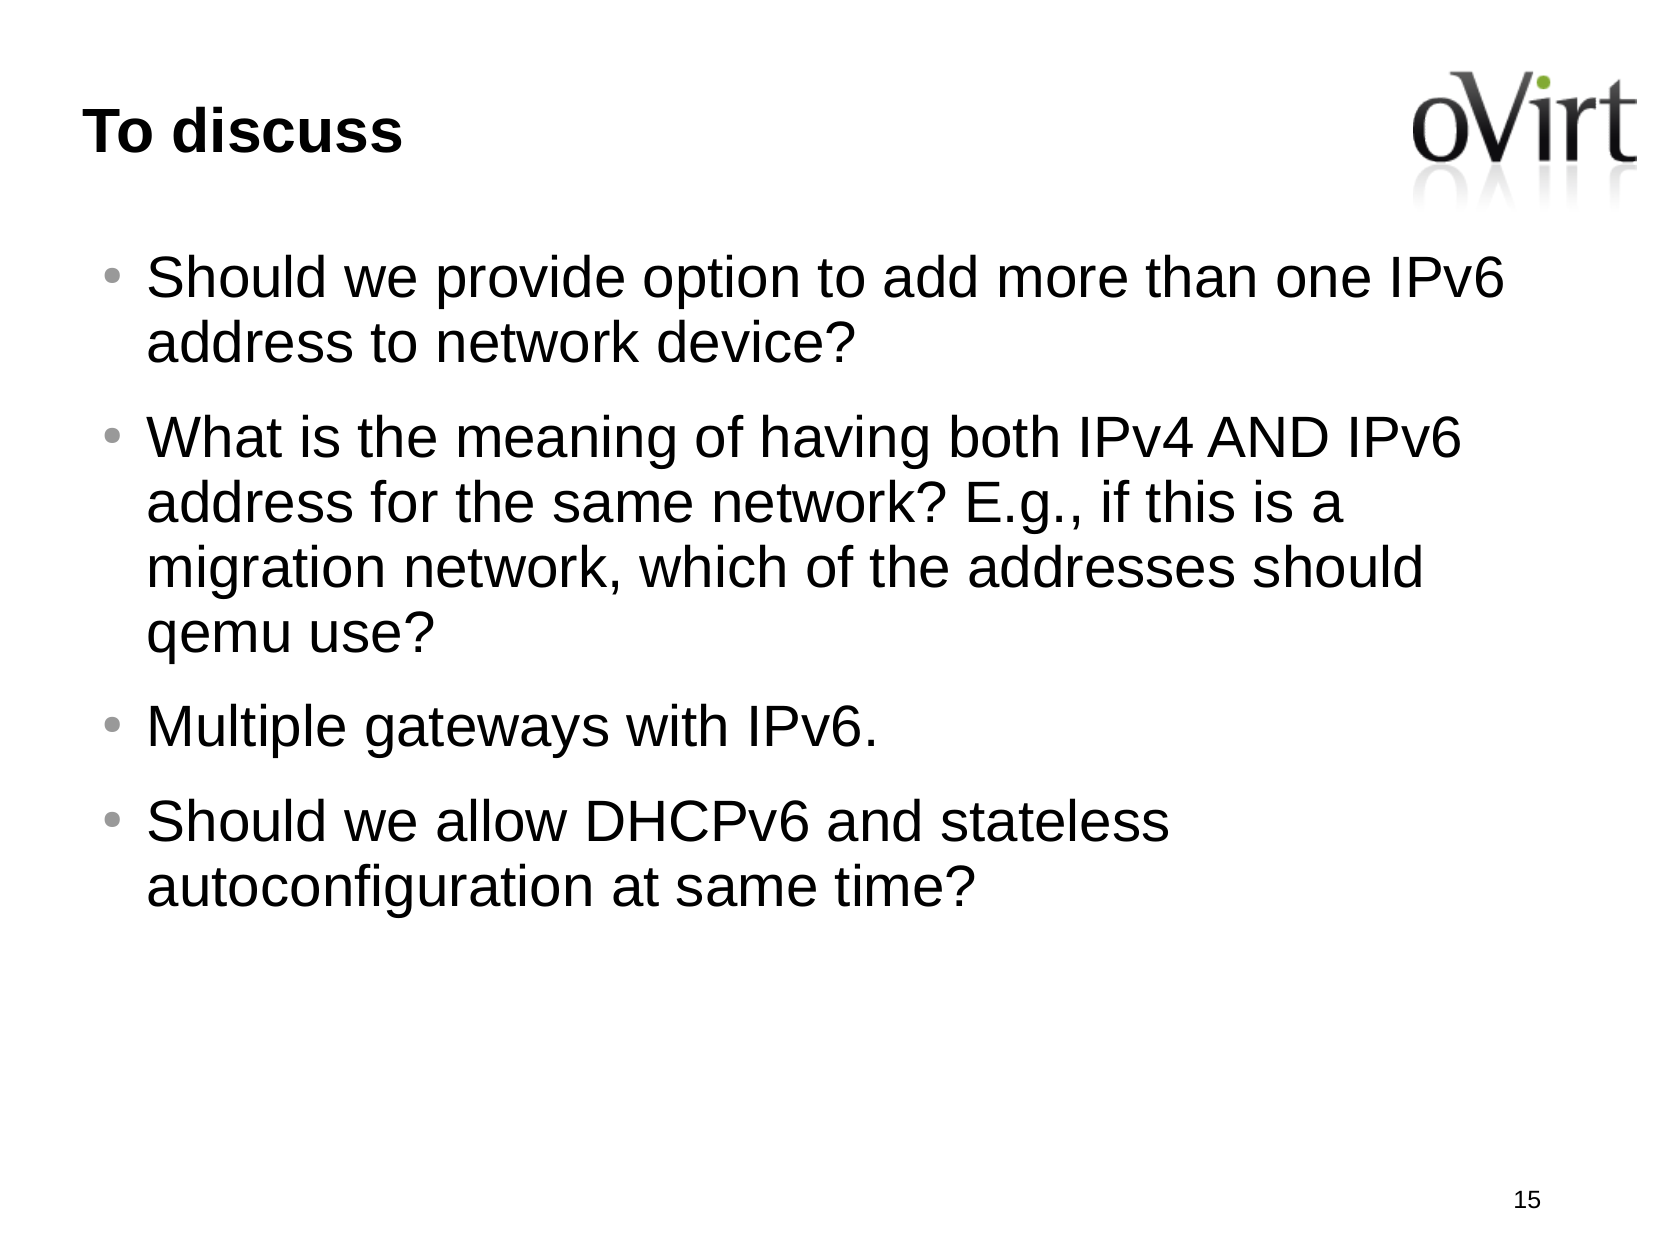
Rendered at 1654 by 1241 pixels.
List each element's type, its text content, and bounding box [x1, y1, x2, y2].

list Should we provide option to add more than one IPv6 address to network device? What is the meaning of having both IPv4 AND IPv6 address for the same network? E.g., if this is a migration network, which of the addresses should qemu use? Multiple gateways with IPv6. Should we allow DHCPv6 and stateless autoconfiguration at same time? [86, 244, 1576, 1039]
picture [1413, 63, 1637, 212]
title To discuss [82, 37, 1303, 226]
